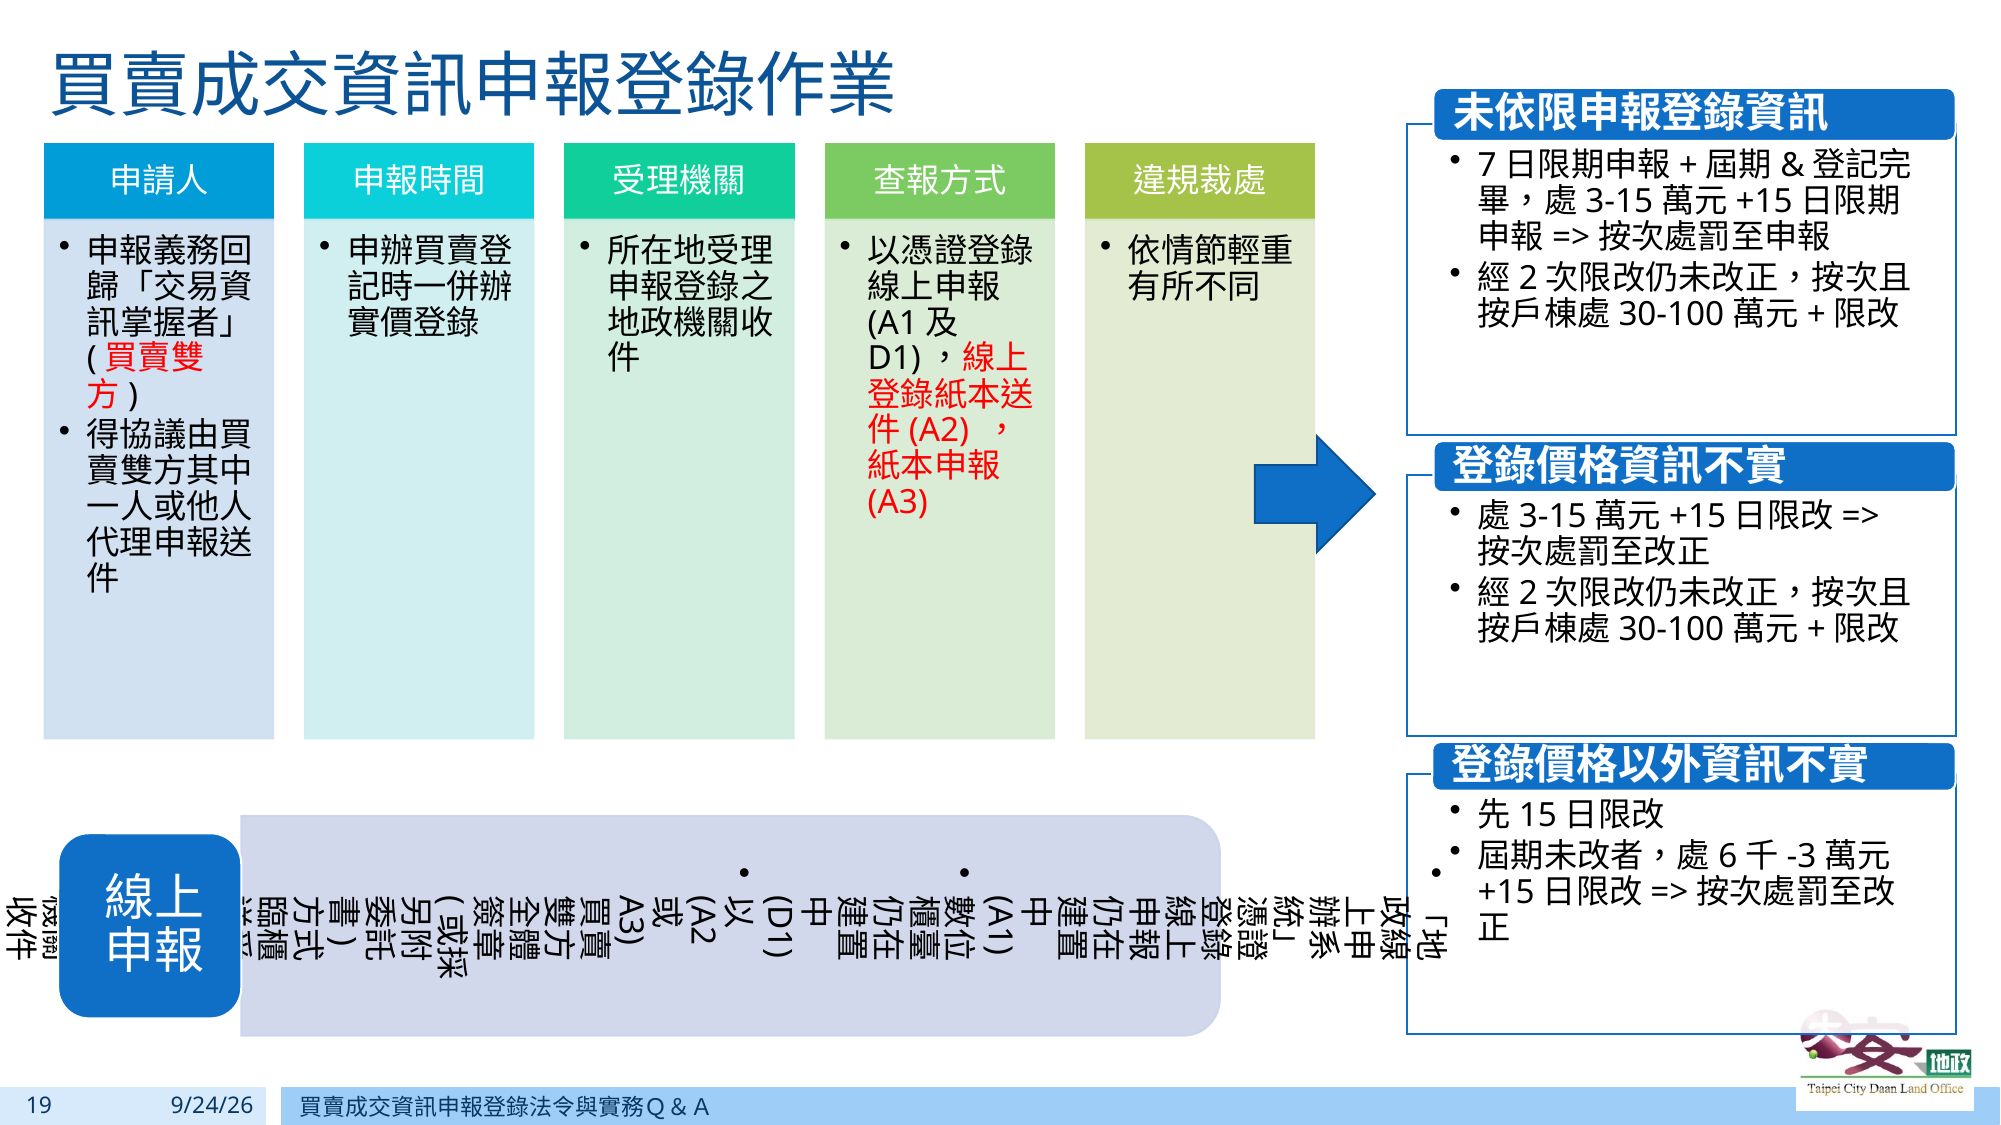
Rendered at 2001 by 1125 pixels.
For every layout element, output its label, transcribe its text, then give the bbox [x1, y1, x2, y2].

text_box 申報義務回歸「交易資訊掌握者」(買賣雙方) 得協議由買賣雙方其中一人或他人代理申報送件 [44, 219, 274, 739]
text_box 所在地受理申報登錄之地政機關收件 [565, 219, 794, 739]
text_box 受理機關 [565, 144, 794, 219]
text_box [1254, 436, 1375, 552]
text_box 申請人 [44, 144, 274, 219]
footer 買賣成交資訊申報登錄法令與實務Ｑ＆Ａ [284, 1087, 1785, 1125]
slide_number 10/21/21 [74, 1087, 269, 1125]
title 買賣成交資訊申報登錄作業 [33, 16, 1571, 133]
text_box 線上 申報 [58, 833, 242, 1019]
text_box 處3-15萬元+15日限改=>按次處罰至改正 經2次限改仍未改正，按次且按戶棟處30-100萬元+限改 [1406, 475, 1956, 736]
text_box 依情節輕重有所不同 [1085, 219, 1315, 739]
picture [1796, 992, 1974, 1111]
text_box 查報方式 [825, 144, 1054, 219]
text_box 違規裁處 [1085, 144, 1315, 219]
text_box 先15日限改 屆期未改者，處6千-3萬元+15日限改=>按次處罰至改正 [1406, 773, 1956, 1035]
text_box 7日限期申報+屆期&登記完畢，處3-15萬元+15日限期申報=>按次處罰至申報 經2次限改仍未改正，按次且按戶棟處30-100萬元+限改 [1406, 123, 1956, 436]
text_box 以憑證登錄線上申報(A1及D1)，線上登錄紙本送件(A2) ，紙本申報(A3) [825, 219, 1054, 739]
text_box 登錄價格資訊不實 [1433, 441, 1956, 493]
text_box 申辦買賣登記時一併辦實價登錄 [305, 219, 534, 739]
text_box 未依限申報登錄資訊 [1433, 87, 1956, 141]
slide_number <編號> [0, 1087, 68, 1125]
text_box 「地政線上申辦系統」憑證登錄線上申報仍在建置中(A1) 數位櫃臺仍在建置中(D1) 以(A2或A3)買賣雙方全體簽章(或採另附委託書)方式臨櫃送受理申報登錄之地政機關收件 [241, 815, 1220, 1036]
text_box 登錄價格以外資訊不實 [1432, 741, 1956, 791]
text_box 申報時間 [305, 144, 534, 219]
